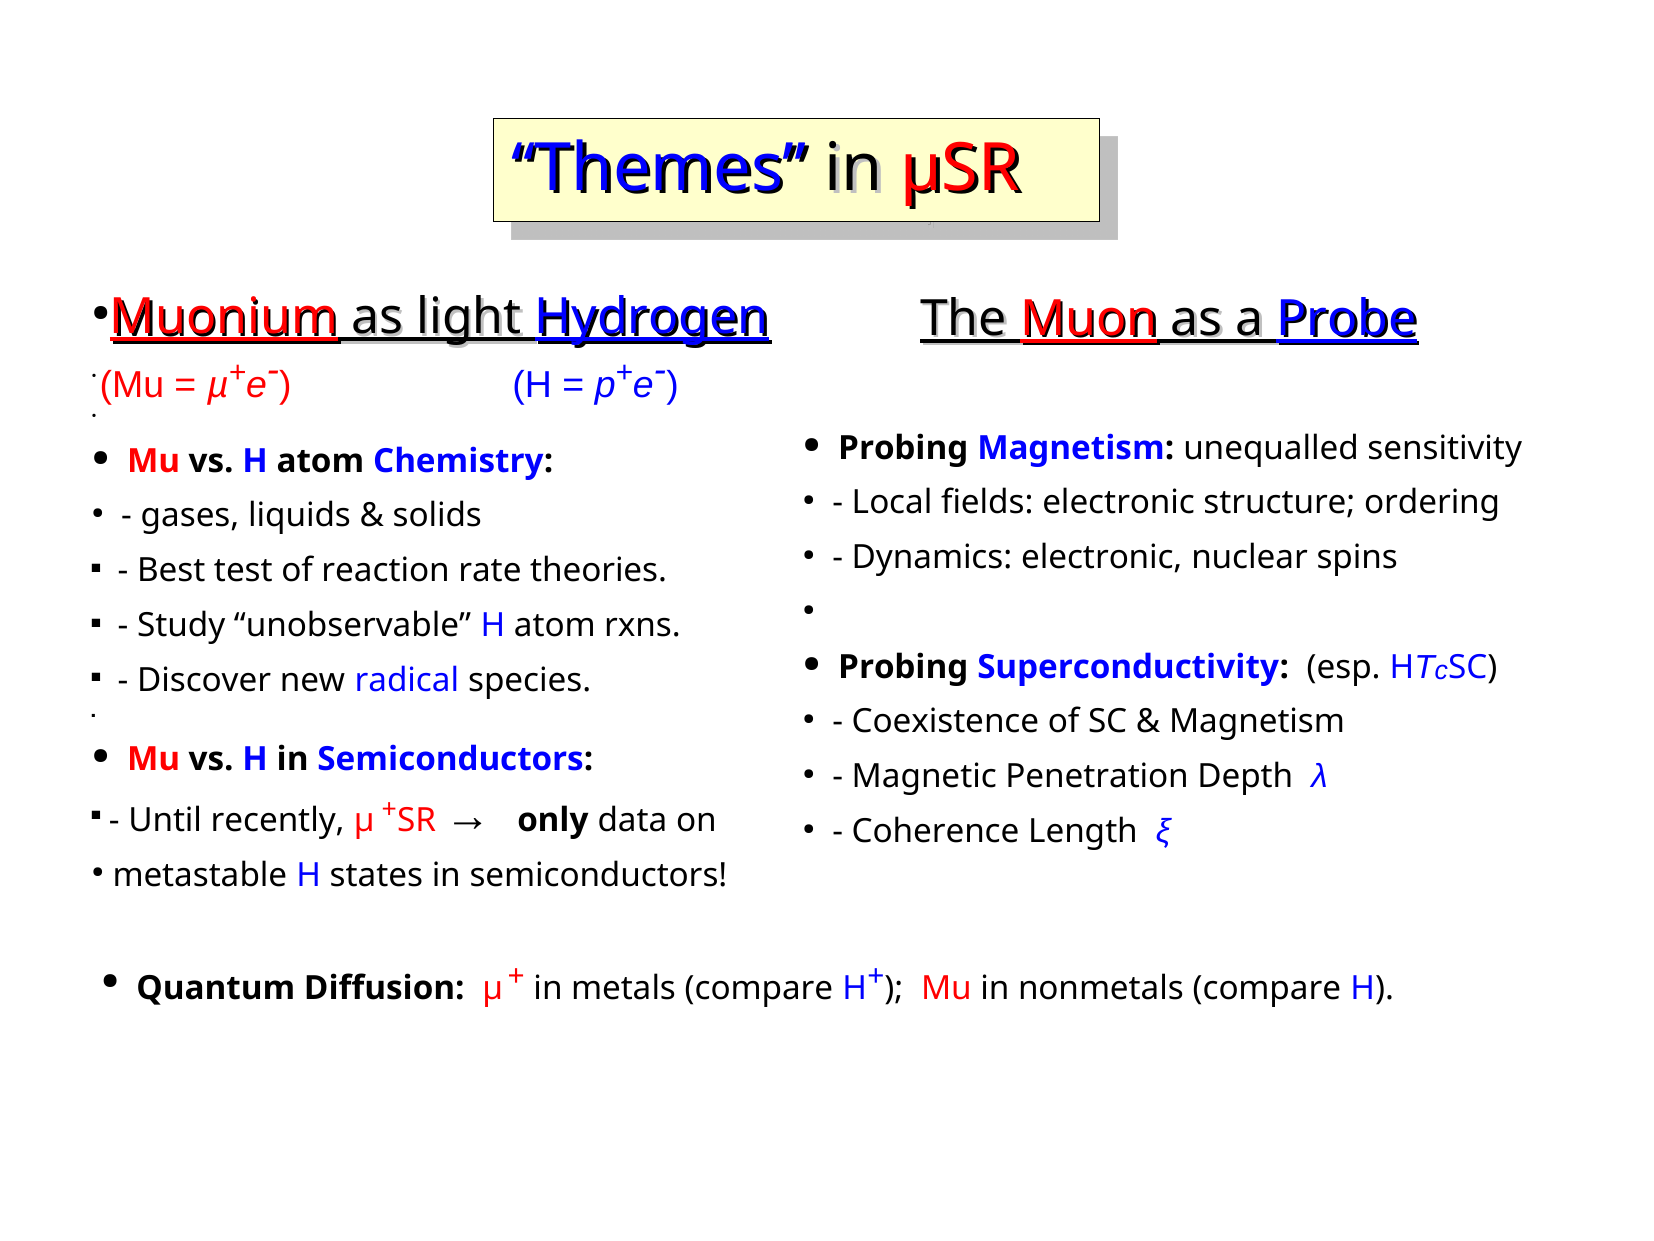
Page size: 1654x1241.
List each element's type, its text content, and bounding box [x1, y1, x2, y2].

text_box Probing Magnetism: unequalled sensitivity - Local fields: electronic structure; ordering - Dynamics: electronic, nuclear spins Probing Superconductivity: (esp. HTcSC) - Coexistence of SC & Magnetism - Magnetic Penetration Depth λ - Coherence Length ξ [802, 420, 1588, 955]
text_box “Themes” in µSR [493, 118, 1100, 222]
text_box Muonium as light Hydrogen (Mu = µ+e-) (H = p+e-) Mu vs. H atom Chemistry: - gases, liquids & solids - Best test of reaction rate theories. - Study “unobservable” H atom rxns. - Discover new radical species. Mu vs. H in Semiconductors: - Until recently, µ +SR → only data on metastable H states in semiconductors! [91, 279, 784, 1036]
text_box The Muon as a Probe [919, 281, 1451, 359]
text_box Quantum Diffusion: µ + in metals (compare H+); Mu in nonmetals (compare H). [101, 954, 1554, 1017]
